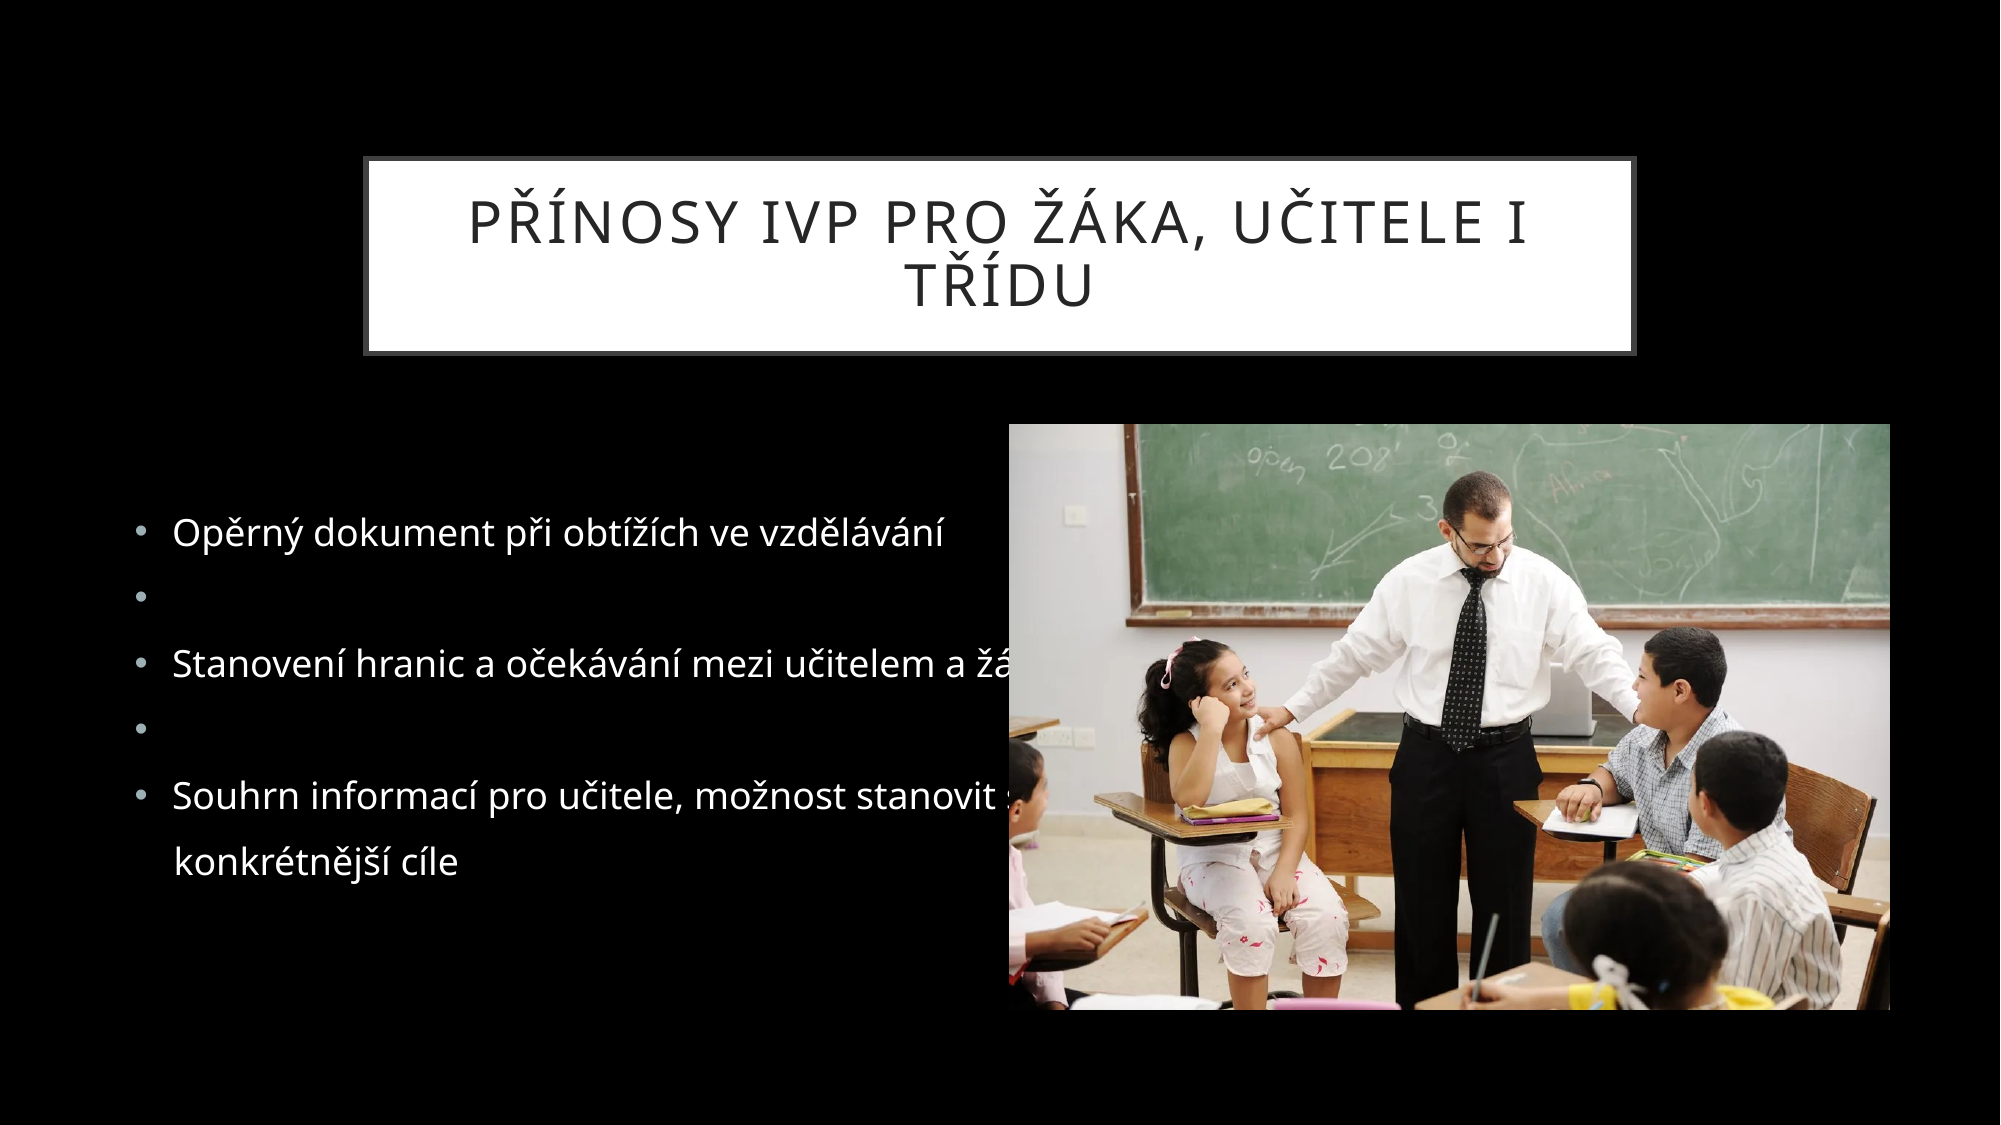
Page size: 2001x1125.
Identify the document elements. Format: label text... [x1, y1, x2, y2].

picture [1009, 424, 1890, 1010]
list Opěrný dokument při obtížích ve vzdělávání Stanovení hranic a očekávání mezi učitelem a žákem Souhrn informací pro učitele, možnost stanovit si konkrétnější cíle [119, 500, 1009, 1010]
title Přínosy IVP pro žáka, učitele i třídu [366, 158, 1634, 354]
